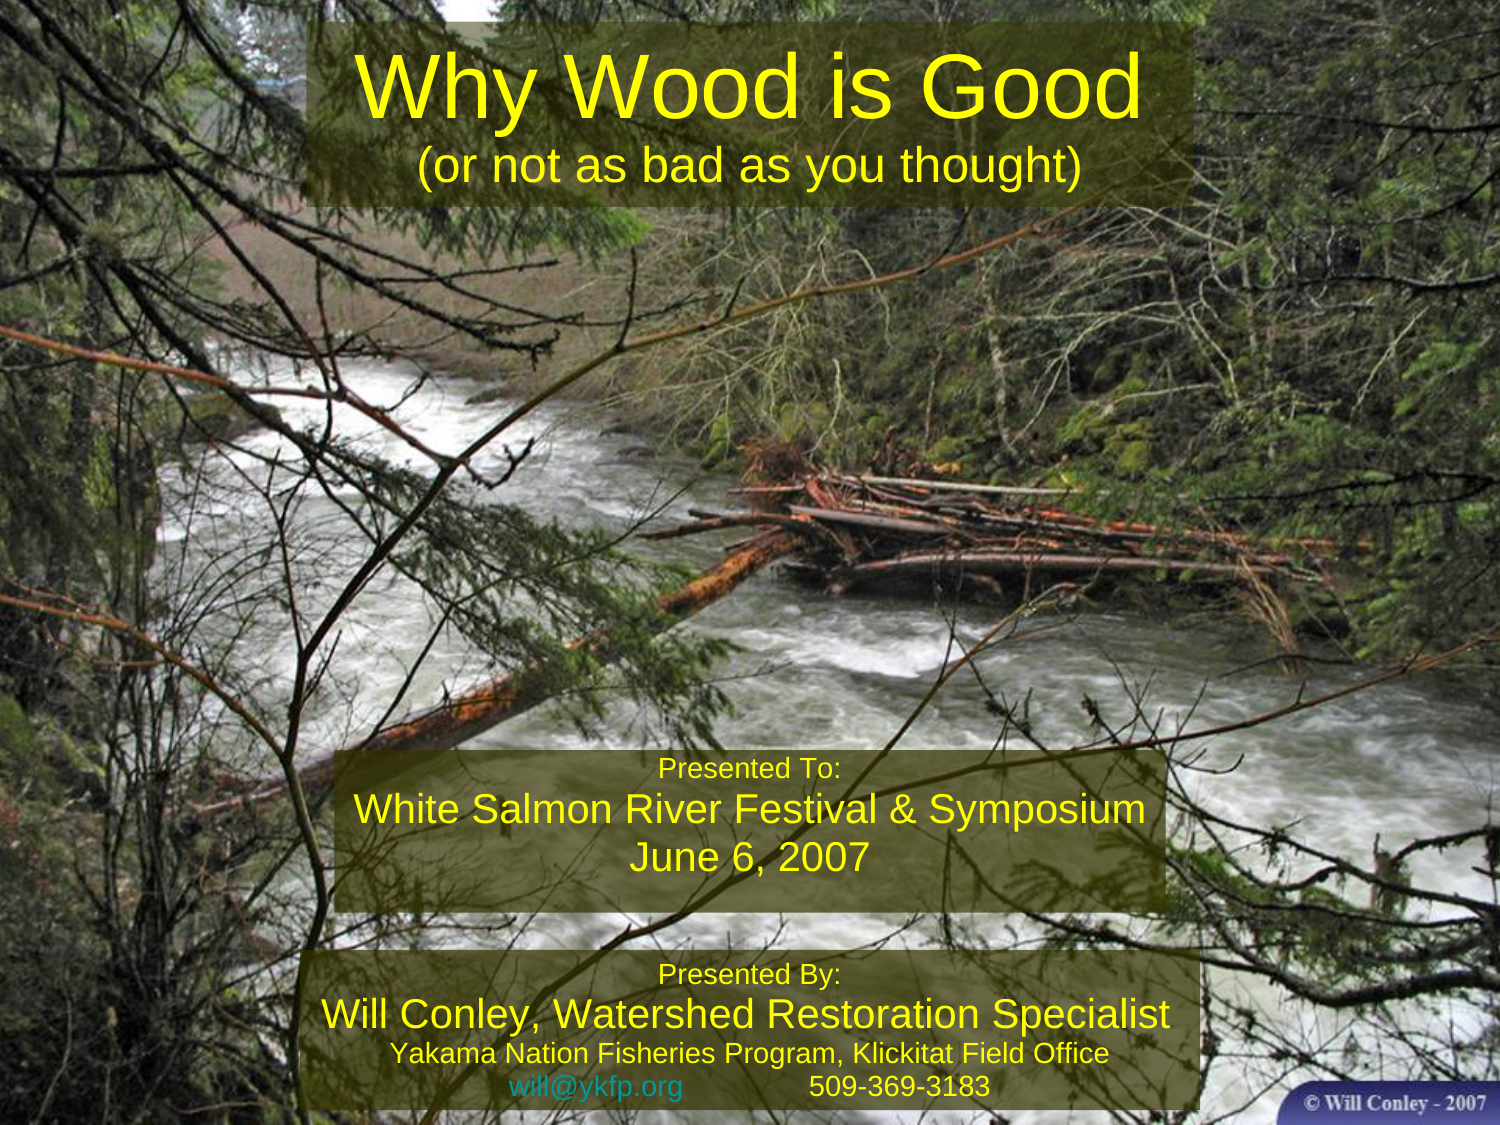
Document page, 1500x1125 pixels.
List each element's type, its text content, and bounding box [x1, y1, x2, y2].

title Why Wood is Good (or not as bad as you thought) [306, 21, 1194, 207]
text_box Presented By: Will Conley, Watershed Restoration Specialist Yakama Nation Fisheries Program, Klickitat Field Office will@ykfp.org 509-369-3183 [300, 949, 1201, 1111]
subtitle Presented To: White Salmon River Festival & Symposium June 6, 2007 [334, 750, 1166, 913]
picture [0, 0, 1500, 1125]
